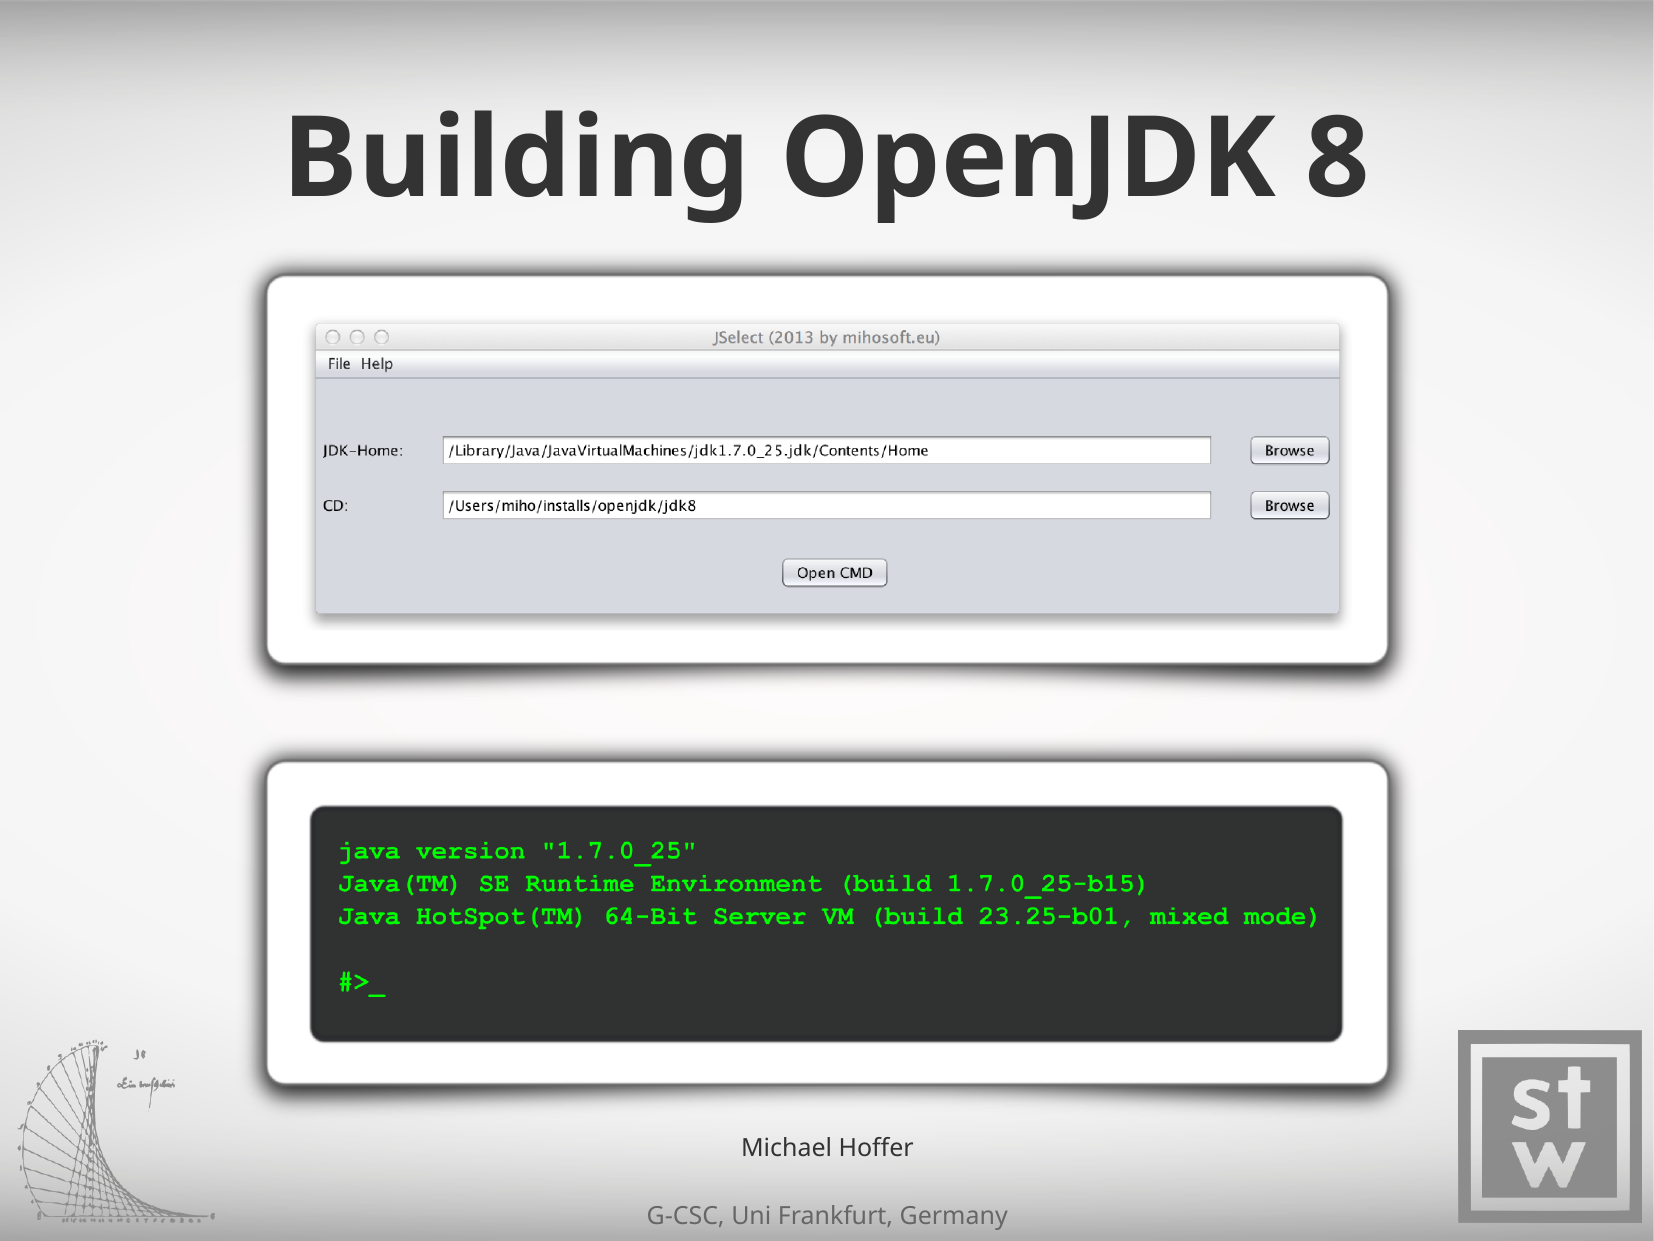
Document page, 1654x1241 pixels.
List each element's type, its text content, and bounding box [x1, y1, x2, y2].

picture [0, 0, 1654, 1241]
title Building OpenJDK 8 [82, 49, 1571, 257]
